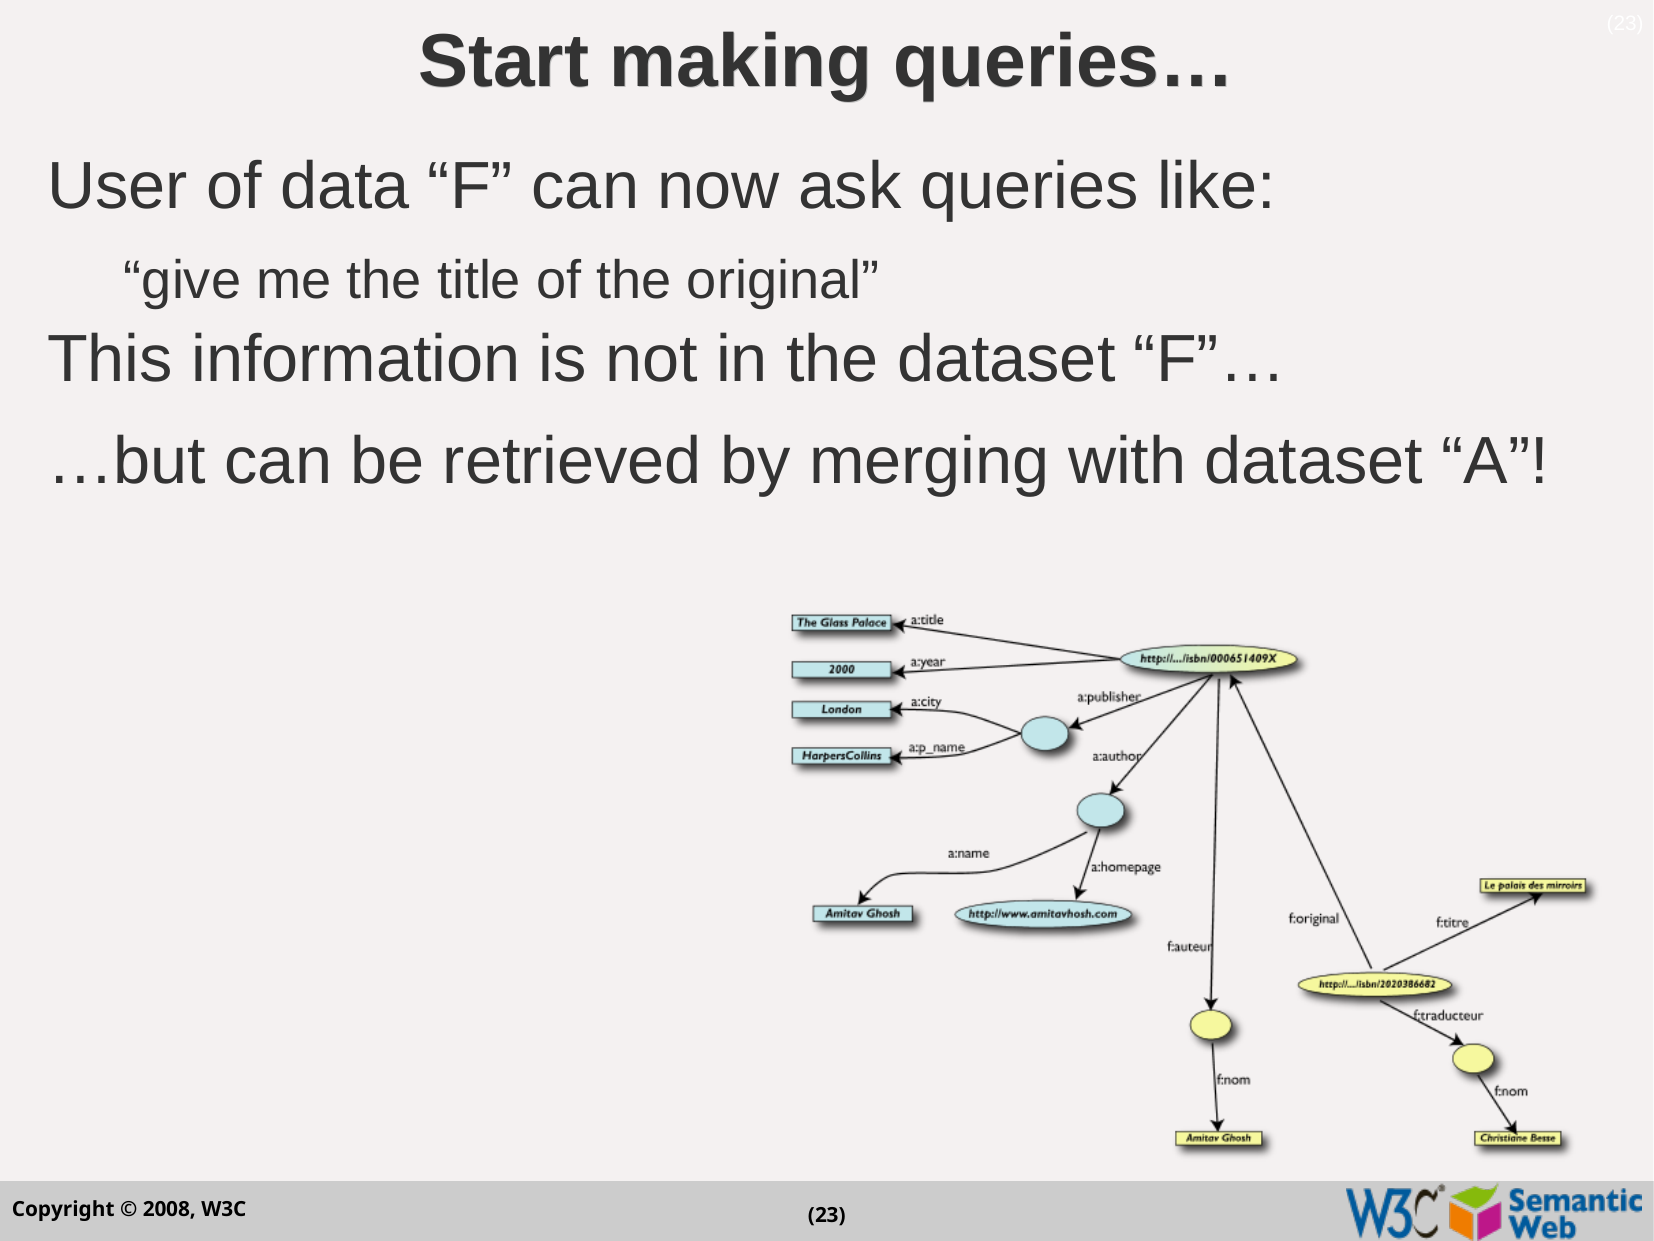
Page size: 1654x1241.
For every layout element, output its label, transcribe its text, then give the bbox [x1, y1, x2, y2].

title Start making queries… [0, 0, 1654, 119]
picture [785, 608, 1604, 1164]
picture [1346, 1181, 1642, 1241]
list User of data “F” can now ask queries like: “give me the title of the original” This information is not in the dataset “F”… …but can be retrieved by merging with dataset “A”! [29, 147, 1624, 621]
